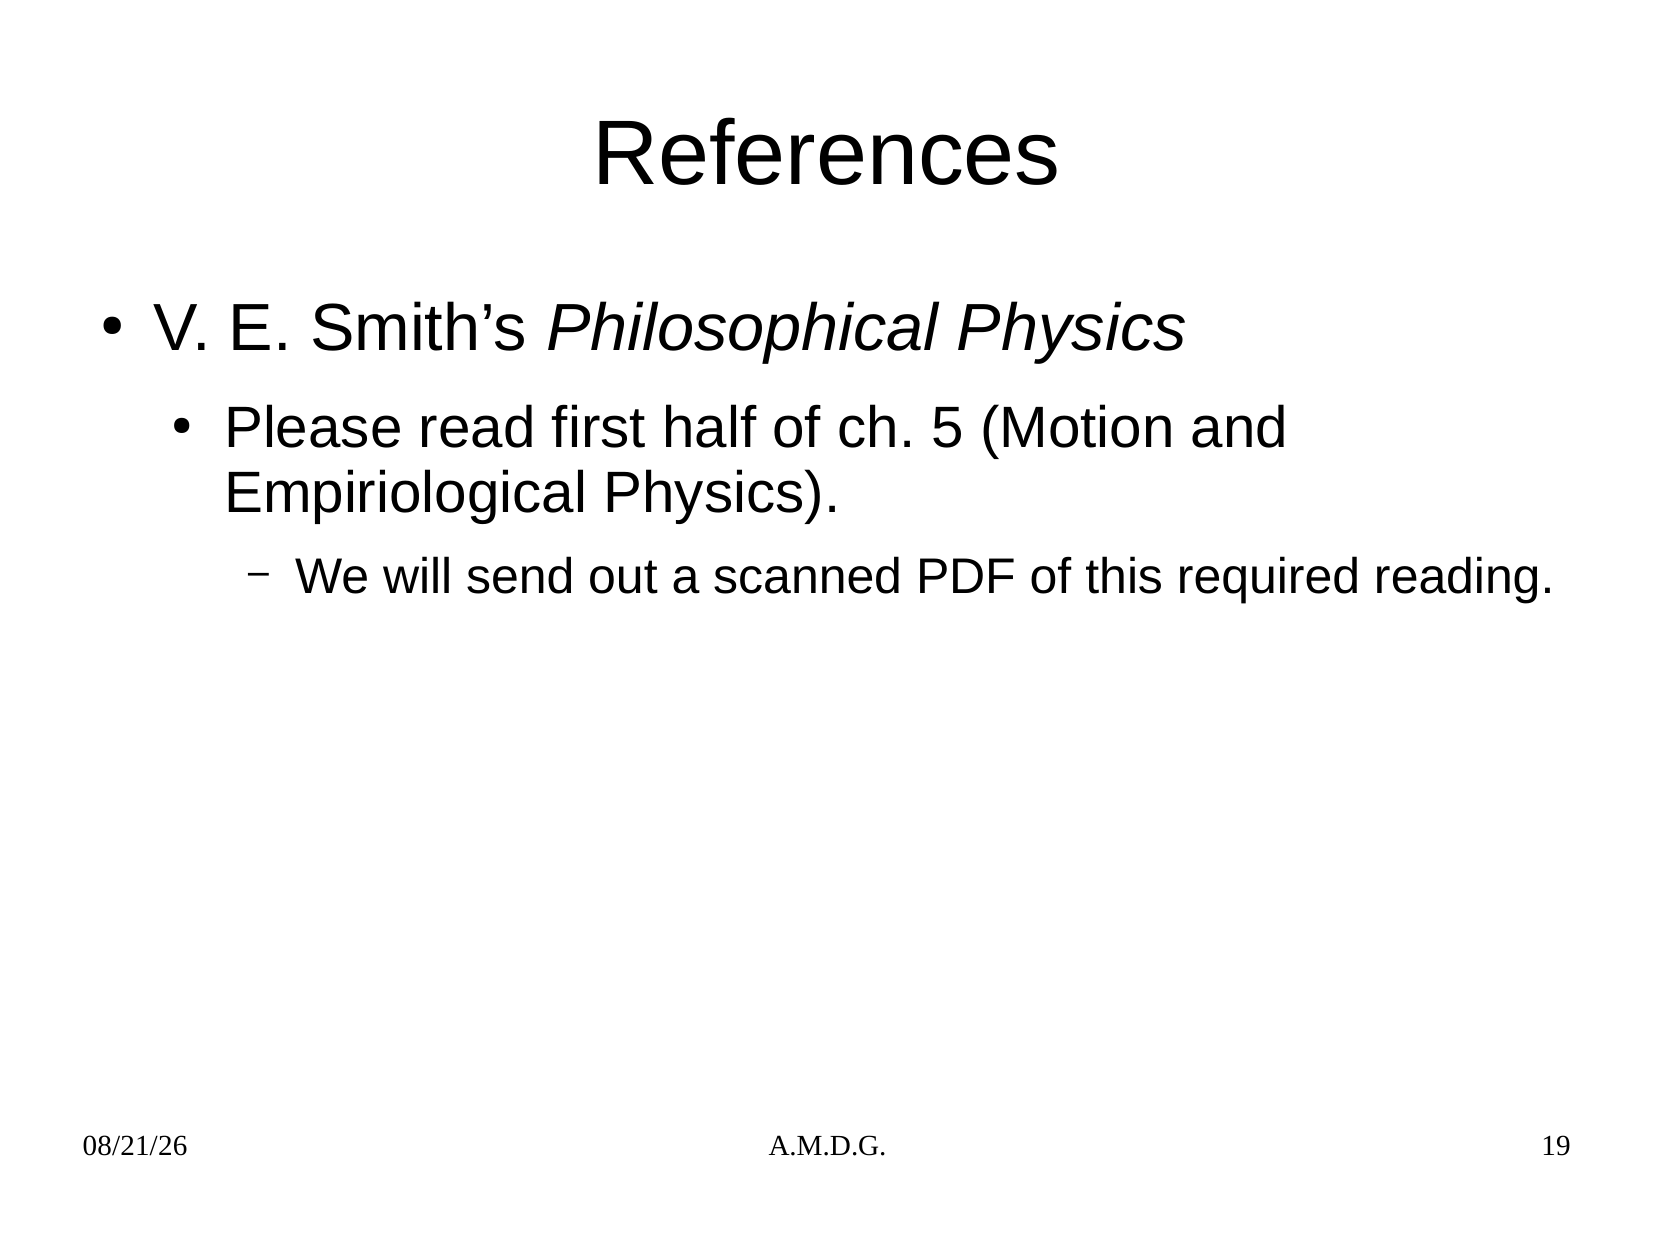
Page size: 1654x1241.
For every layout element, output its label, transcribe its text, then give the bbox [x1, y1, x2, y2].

list V. E. Smith’s Philosophical Physics Please read first half of ch. 5 (Motion and Empiriological Physics). We will send out a scanned PDF of this required reading. [82, 290, 1571, 1109]
title References [82, 49, 1571, 257]
